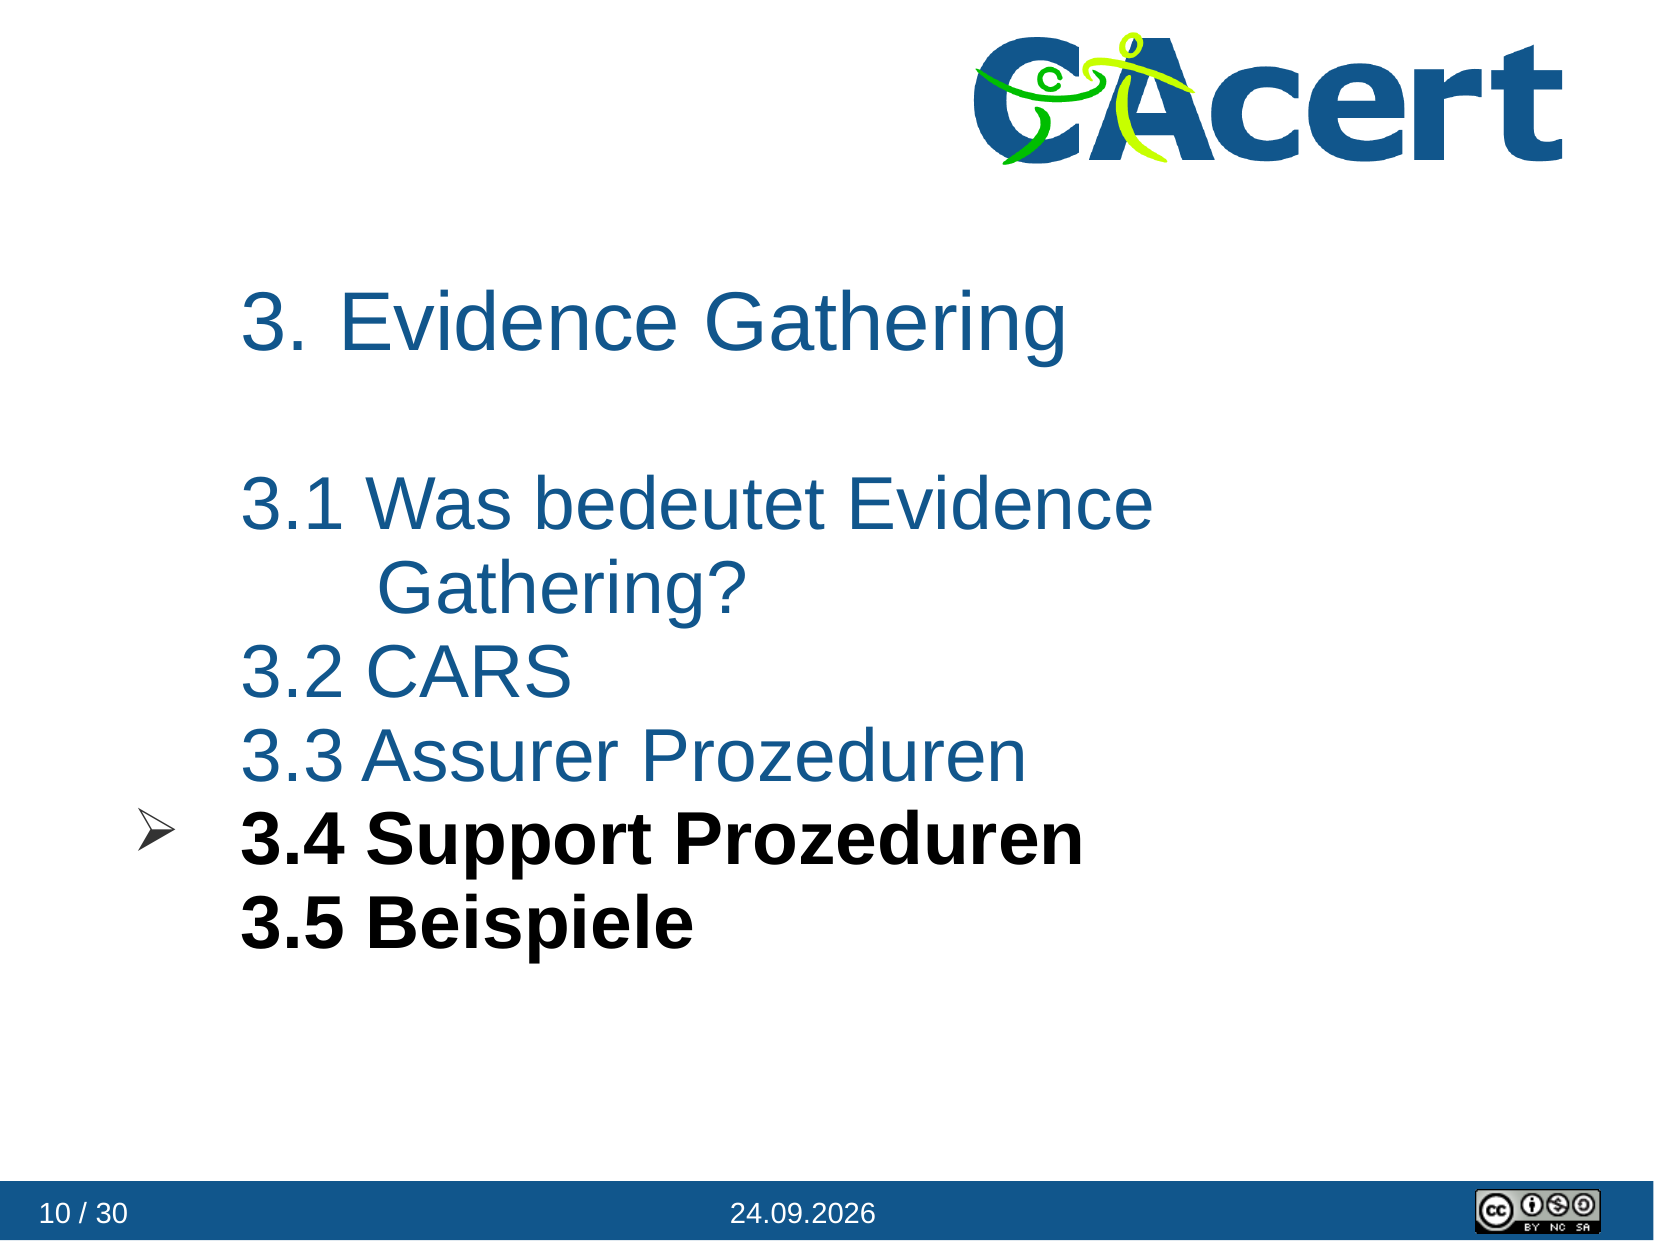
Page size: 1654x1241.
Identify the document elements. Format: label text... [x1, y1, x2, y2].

title 3. Evidence Gathering 3.1 Was bedeutet Evidence Gathering? 3.2 CARS 3.3 Assurer Prozeduren 3.4 Support Prozeduren 3.5 Beispiele [240, 265, 1536, 975]
picture [972, 30, 1564, 166]
picture [1475, 1189, 1601, 1234]
text_box [118, 265, 237, 887]
